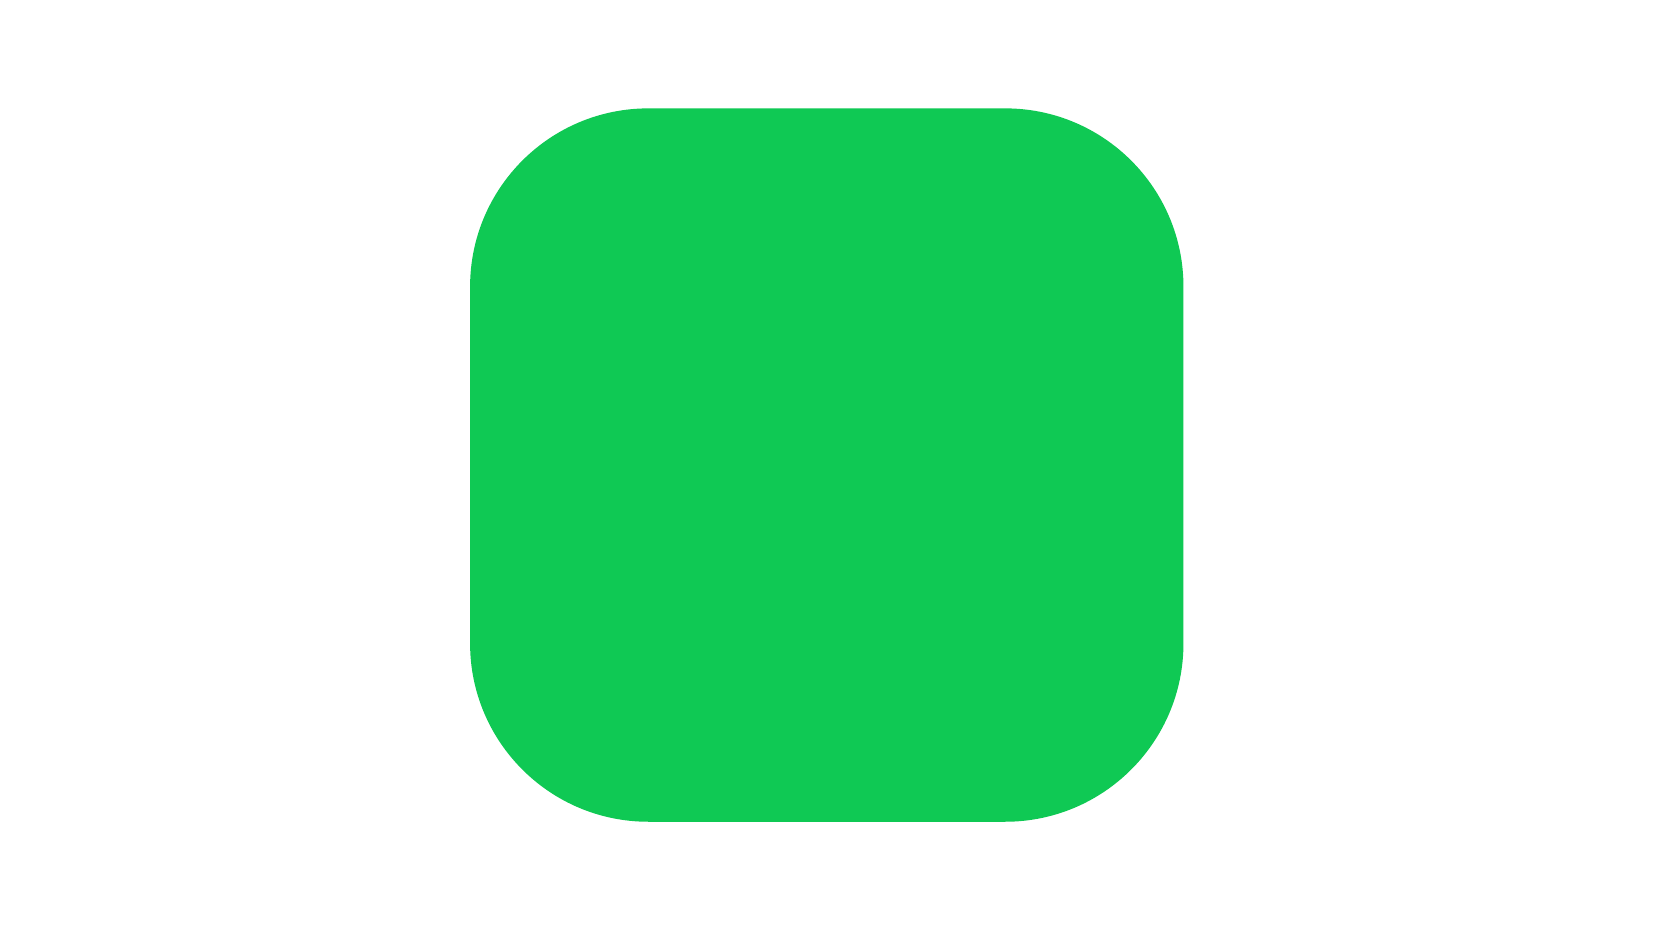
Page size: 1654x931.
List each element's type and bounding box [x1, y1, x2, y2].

picture [369, 7, 1285, 923]
